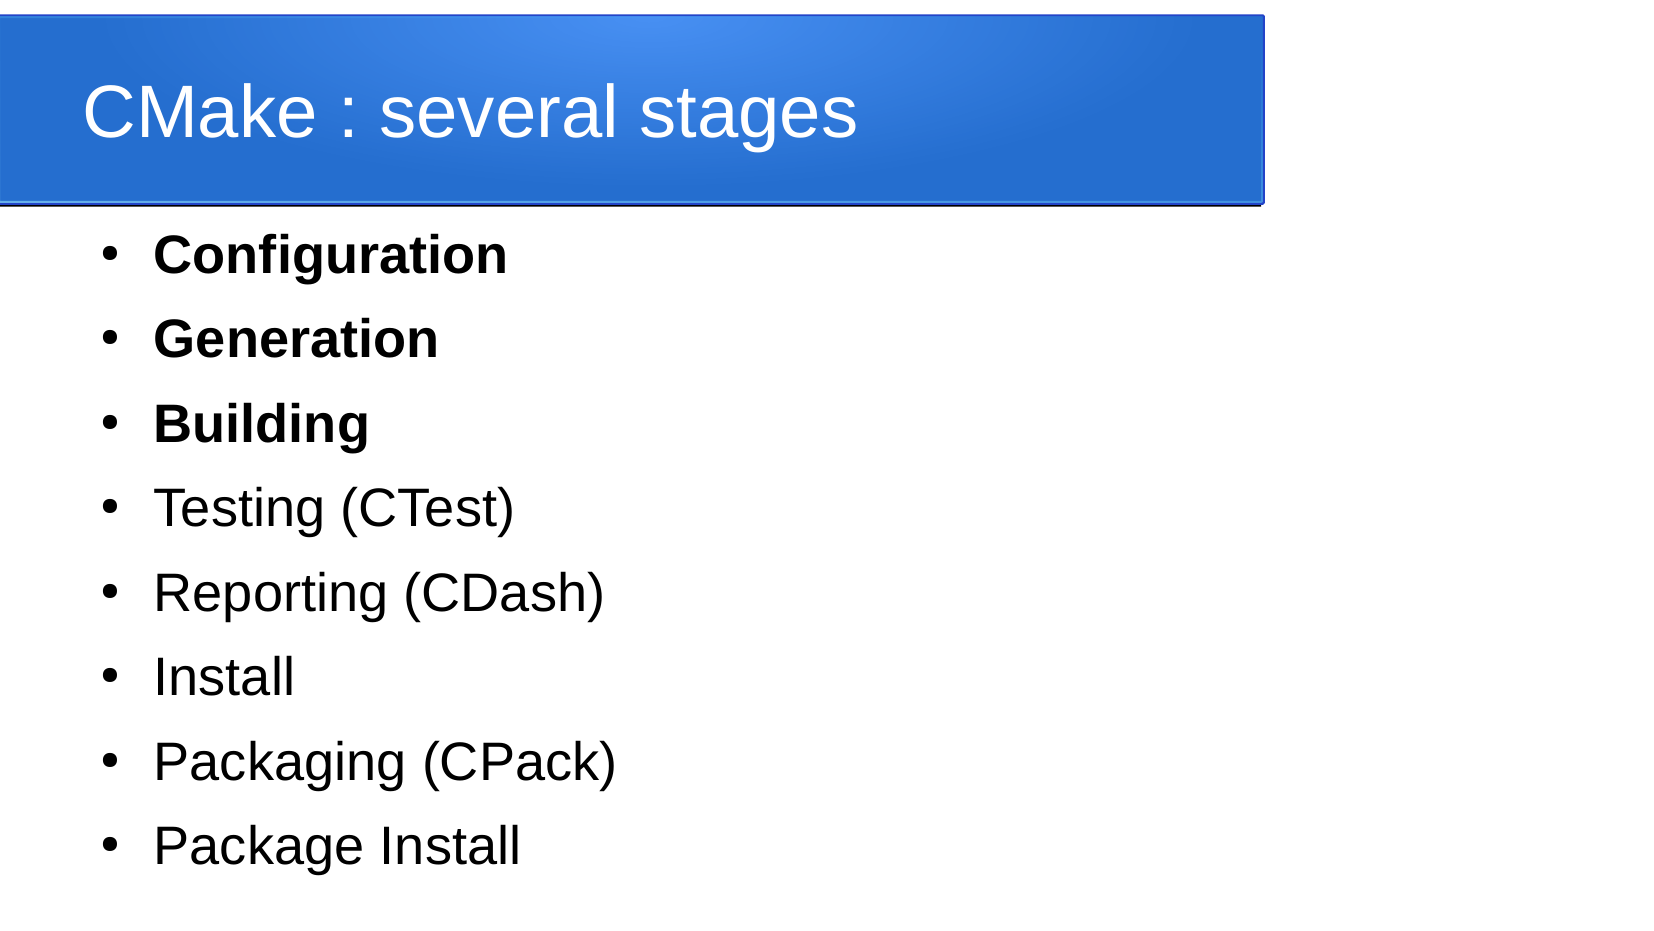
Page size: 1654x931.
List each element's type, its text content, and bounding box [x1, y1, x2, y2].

list Configuration Generation Building Testing (CTest) Reporting (CDash) Install Packaging (CPack) Package Install [82, 224, 1591, 886]
title CMake : several stages [82, 35, 1235, 189]
